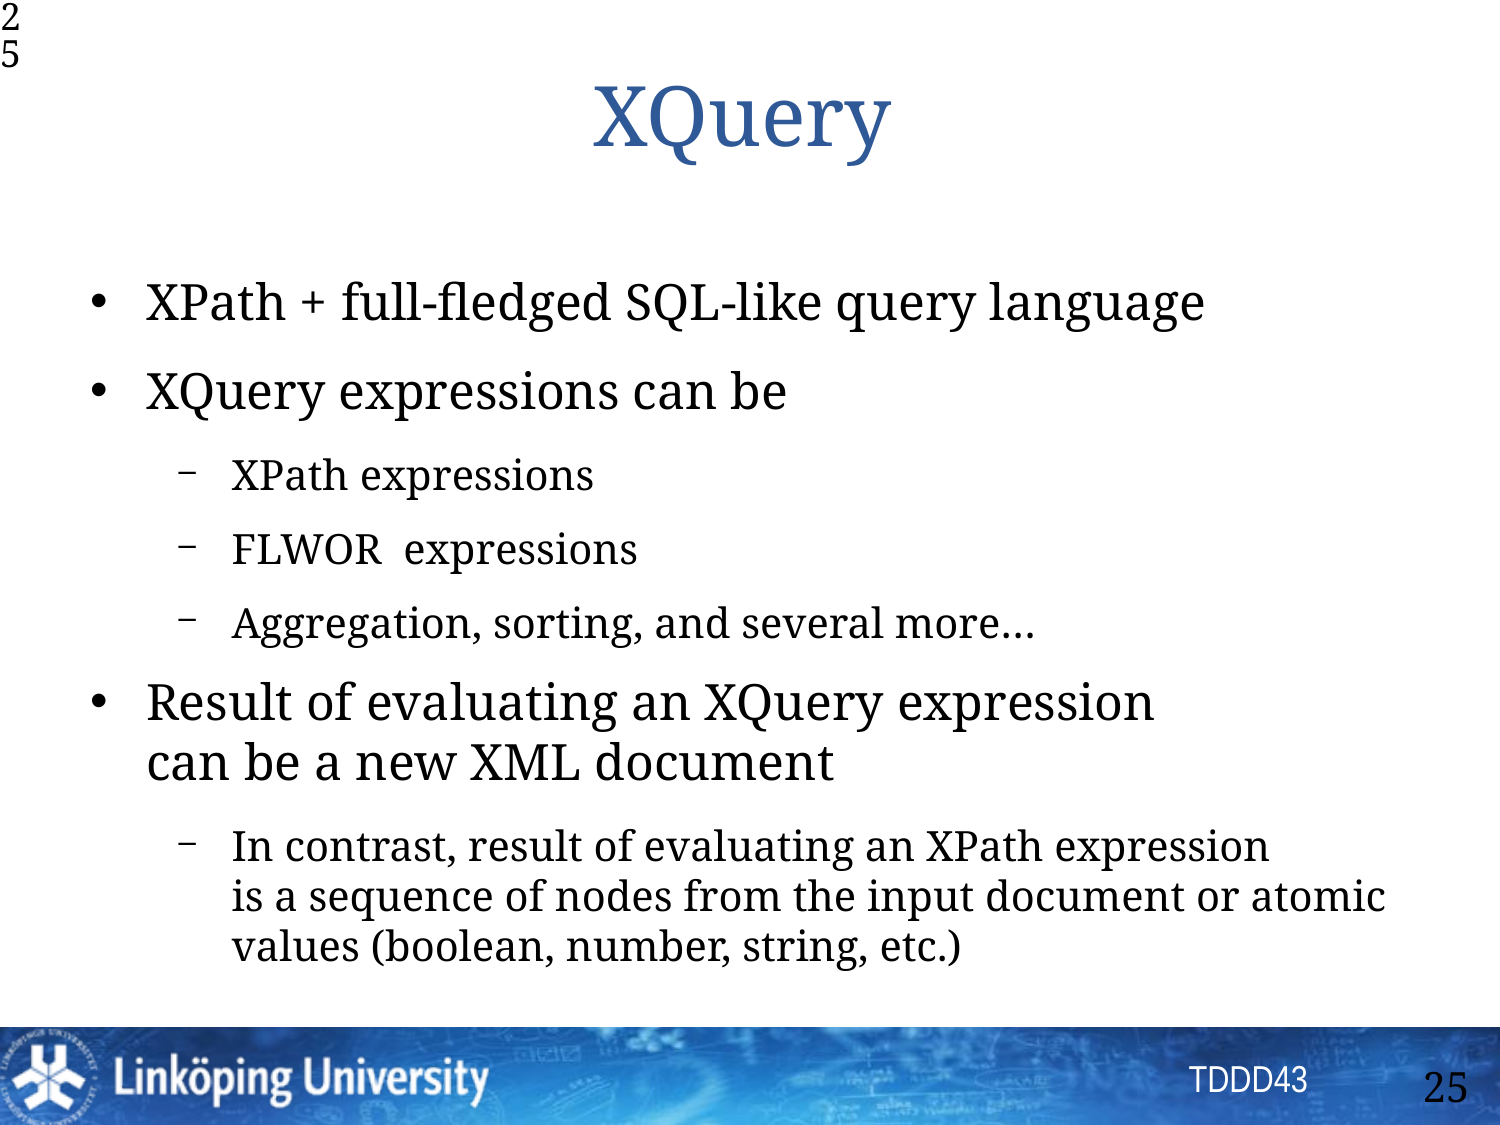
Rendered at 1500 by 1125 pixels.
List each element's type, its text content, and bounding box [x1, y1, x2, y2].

title XQuery [67, 30, 1418, 171]
picture [0, 1027, 1500, 1125]
text_box <number> [1407, 1053, 1500, 1114]
list XPath + full-fledged SQL-like query language XQuery expressions can be XPath expressions FLWOR expressions Aggregation, sorting, and several more… Result of evaluating an XQuery expression can be a new XML document In contrast, result of evaluating an XPath expression is a sequence of nodes from the input document or atomic values (boolean, number, string, etc.) [75, 262, 1425, 1005]
